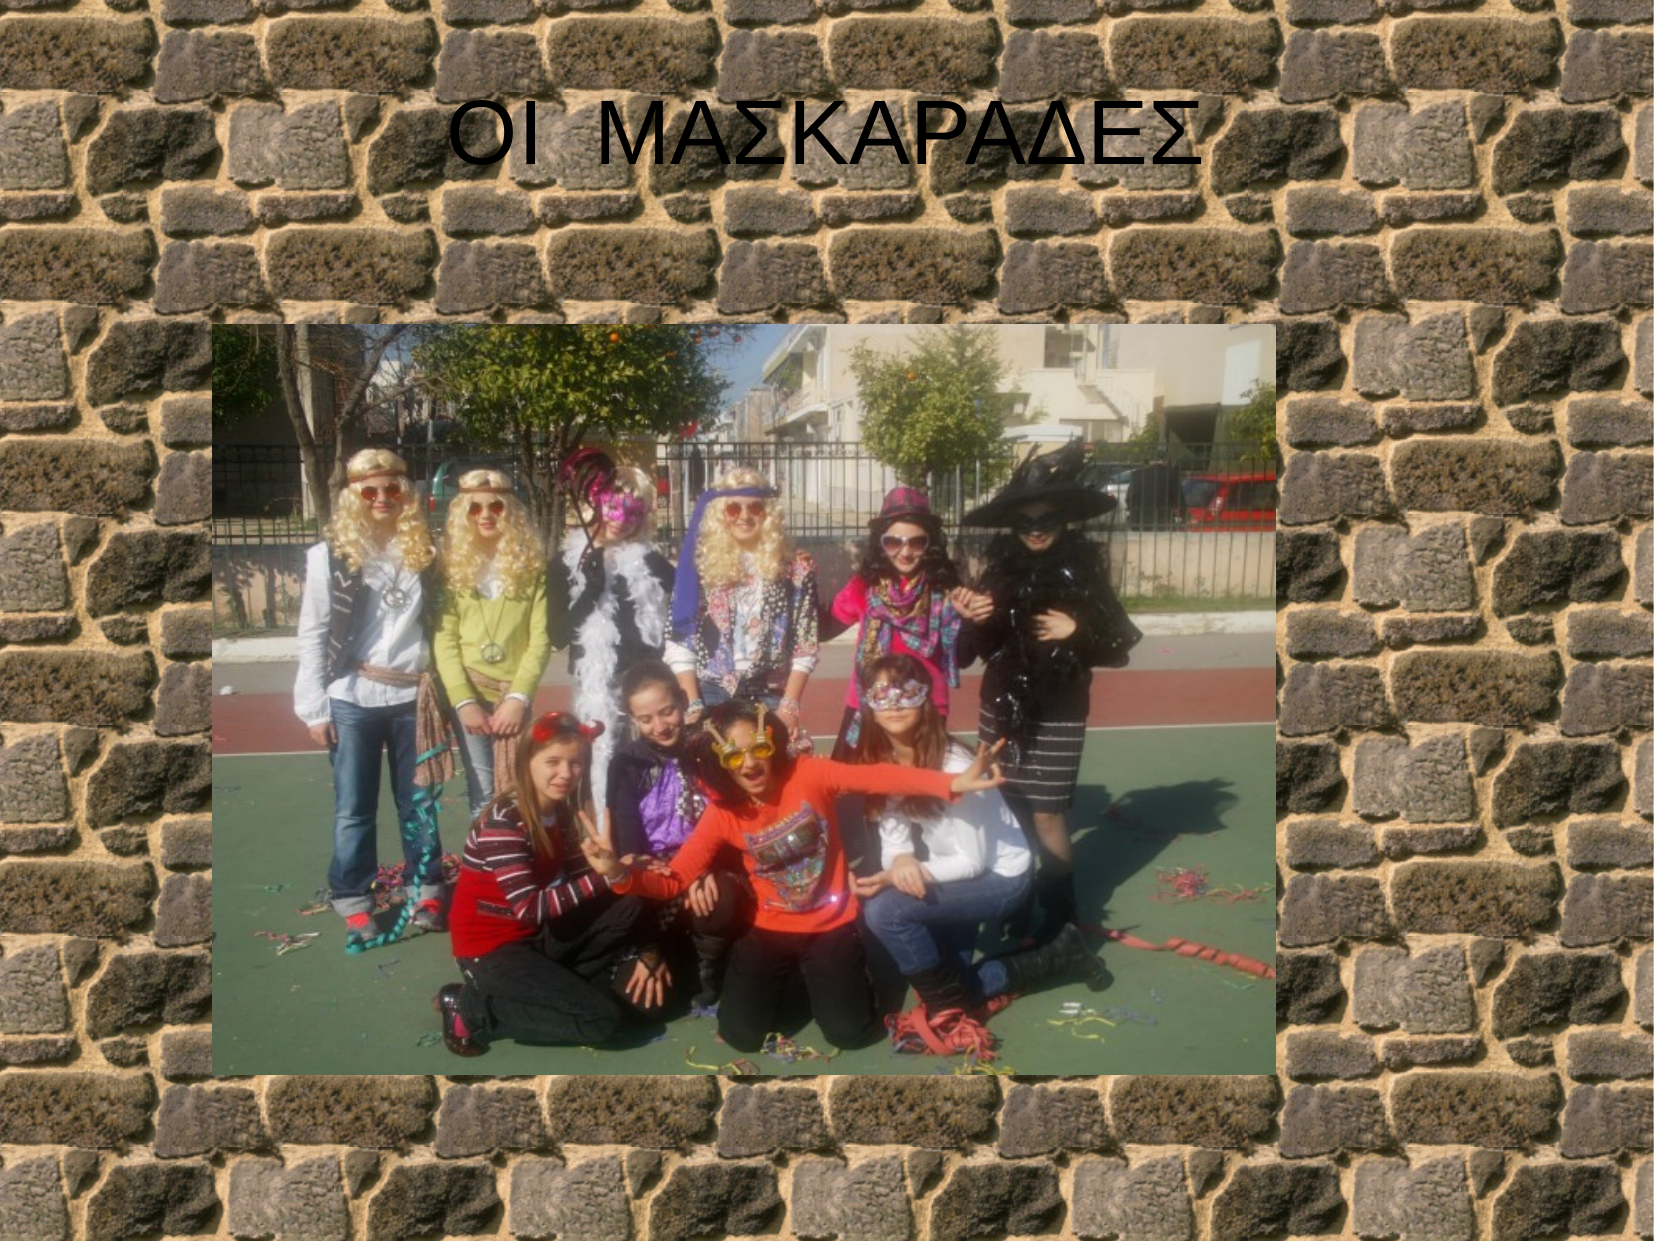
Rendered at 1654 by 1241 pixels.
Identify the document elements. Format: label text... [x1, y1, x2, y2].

picture [0, 0, 1654, 1241]
title ΟΙ ΜΑΣΚΑΡΑΔΕΣ [82, 29, 1571, 237]
